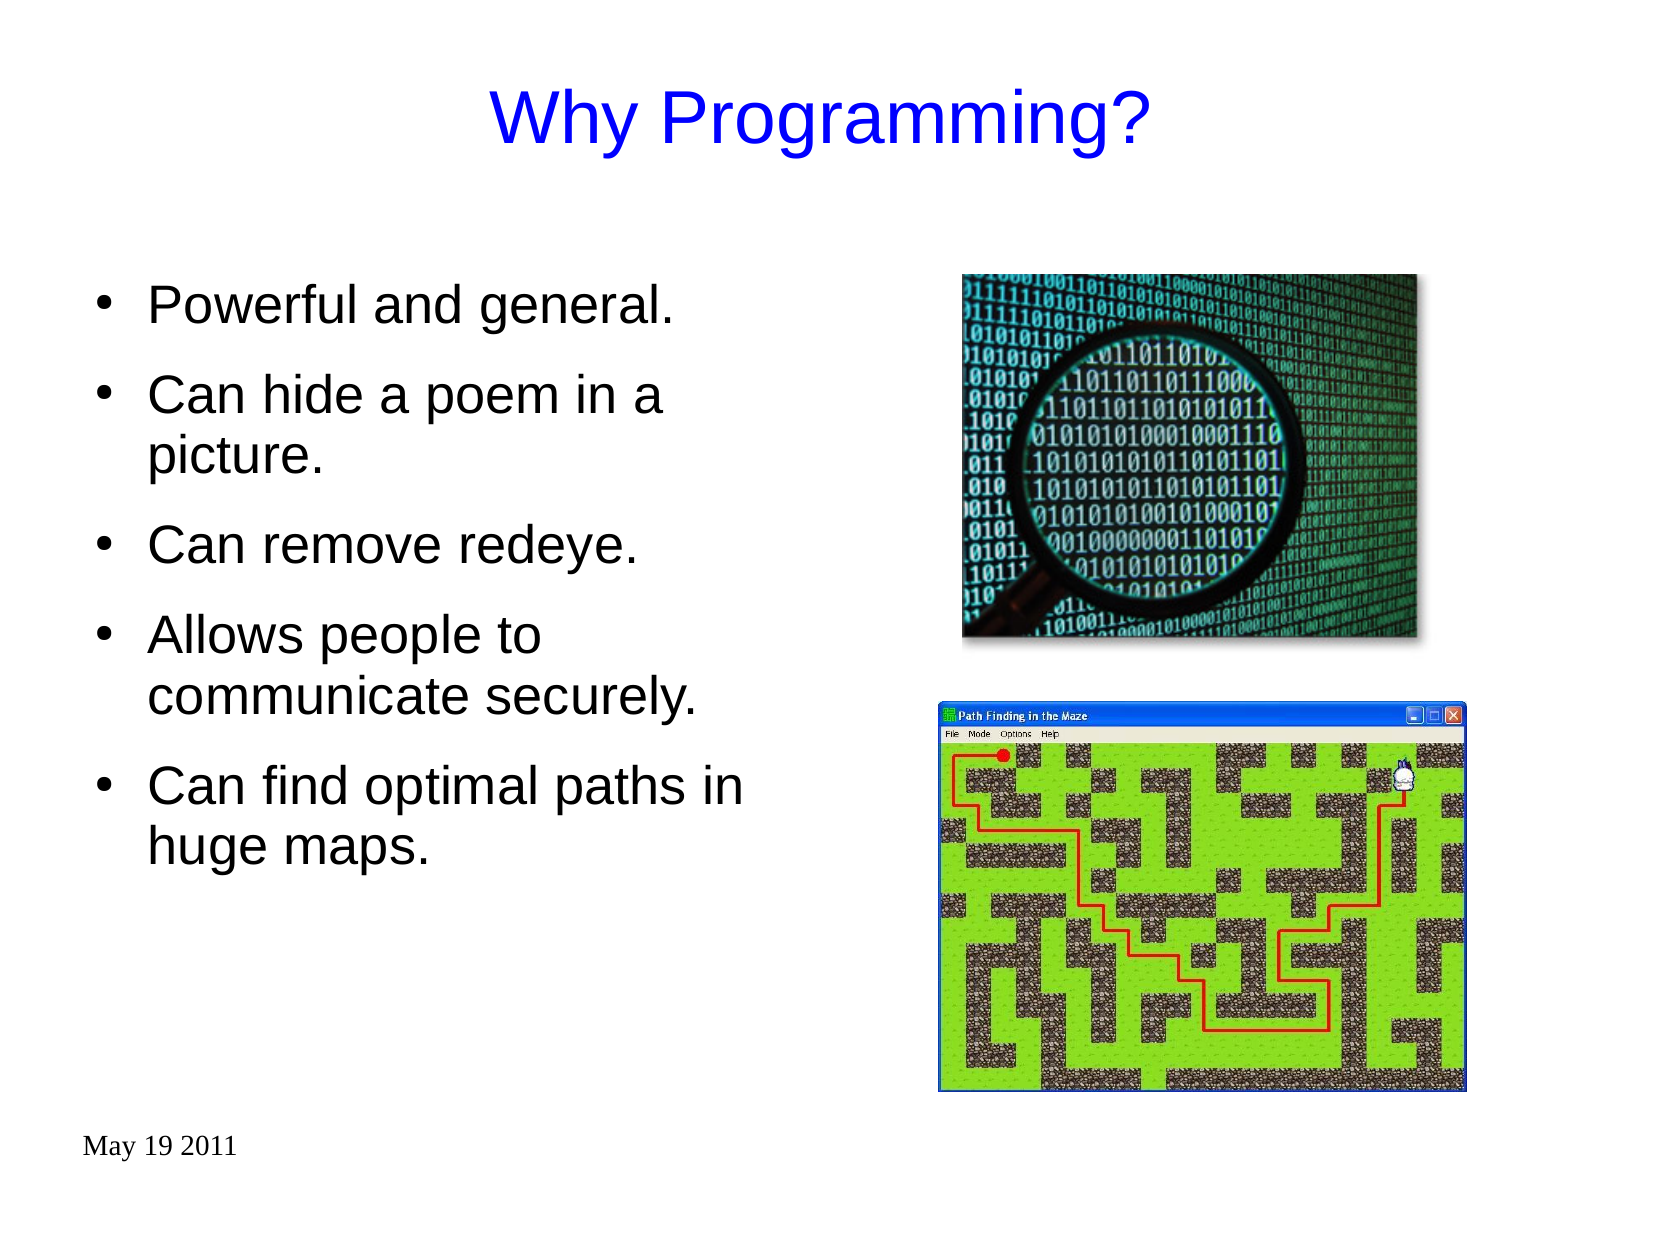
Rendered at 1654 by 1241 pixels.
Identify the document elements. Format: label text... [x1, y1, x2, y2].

list Powerful and general. Can hide a poem in a picture. Can remove redeye. Allows people to communicate securely. Can find optimal paths in huge maps. [76, 274, 803, 1093]
picture [938, 701, 1467, 1092]
picture [962, 274, 1443, 665]
title Why Programming? [76, 58, 1565, 178]
